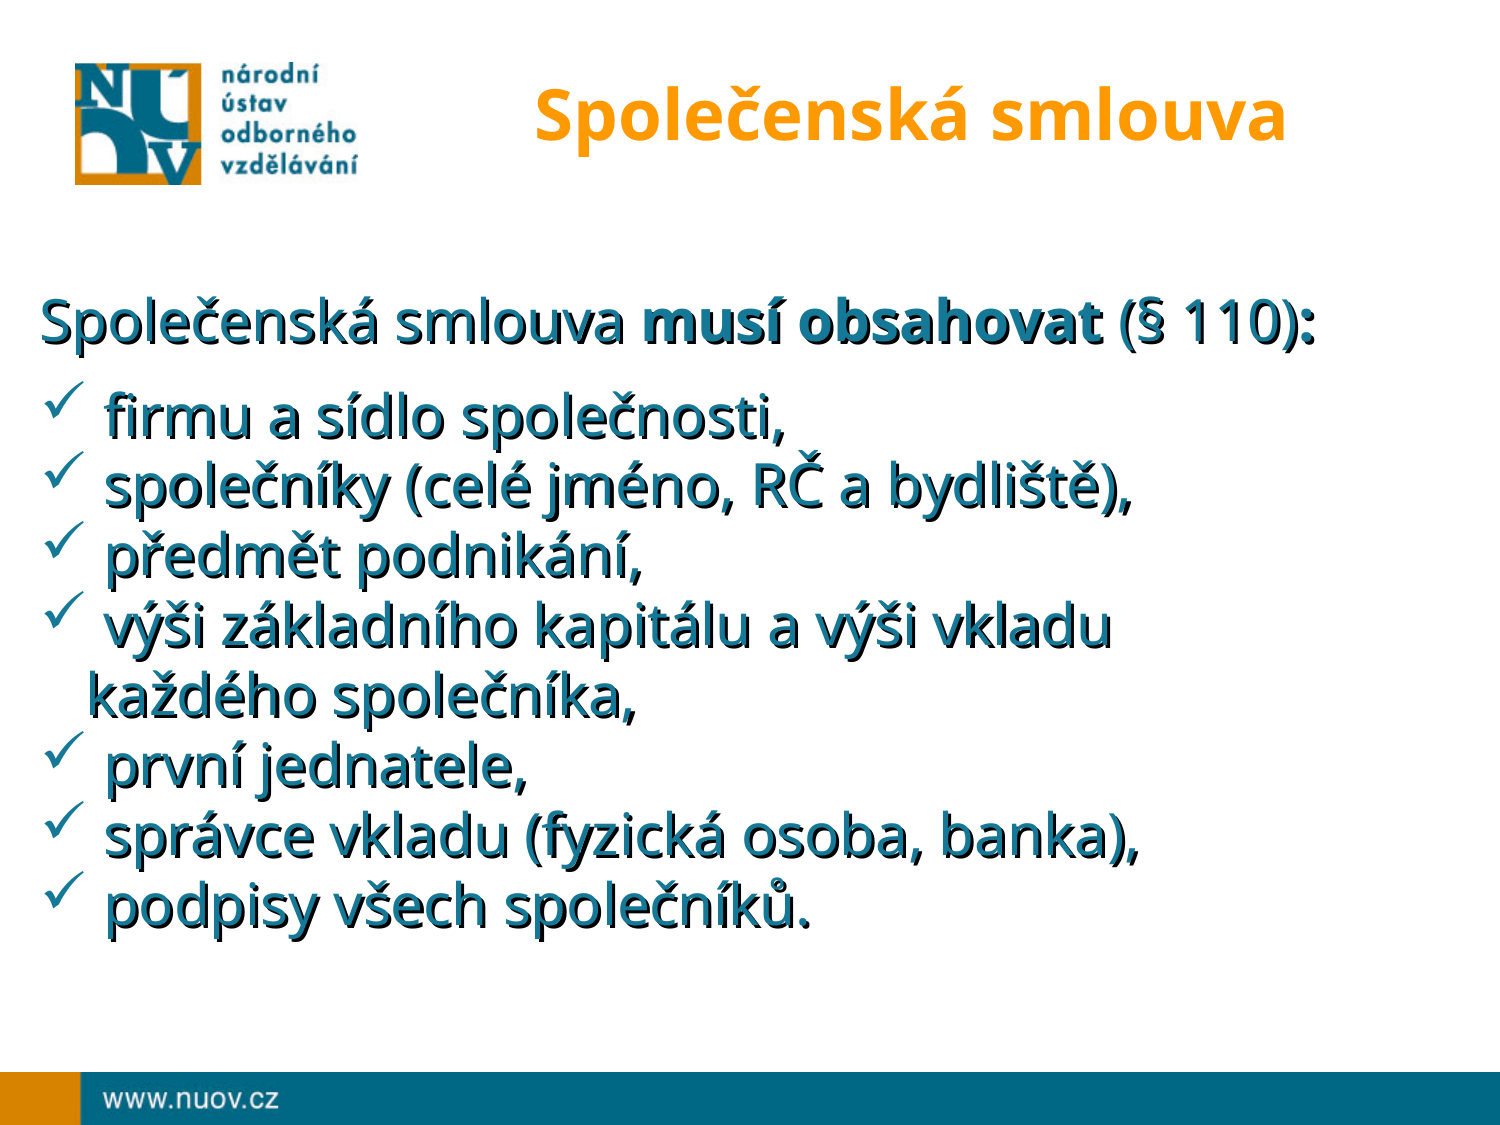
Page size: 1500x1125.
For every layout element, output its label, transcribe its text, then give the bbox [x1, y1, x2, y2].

title Společenská smlouva [399, 37, 1425, 188]
text_box [0, 1072, 1500, 1125]
text_box [75, 62, 358, 185]
text_box Společenská smlouva musí obsahovat (§ 110): firmu a sídlo společnosti, společníky (celé jméno, RČ a bydliště), předmět podnikání, výši základního kapitálu a výši vkladu každého společníka, první jednatele, správce vkladu (fyzická osoba, banka), podpisy všech společníků. [24, 274, 1500, 946]
